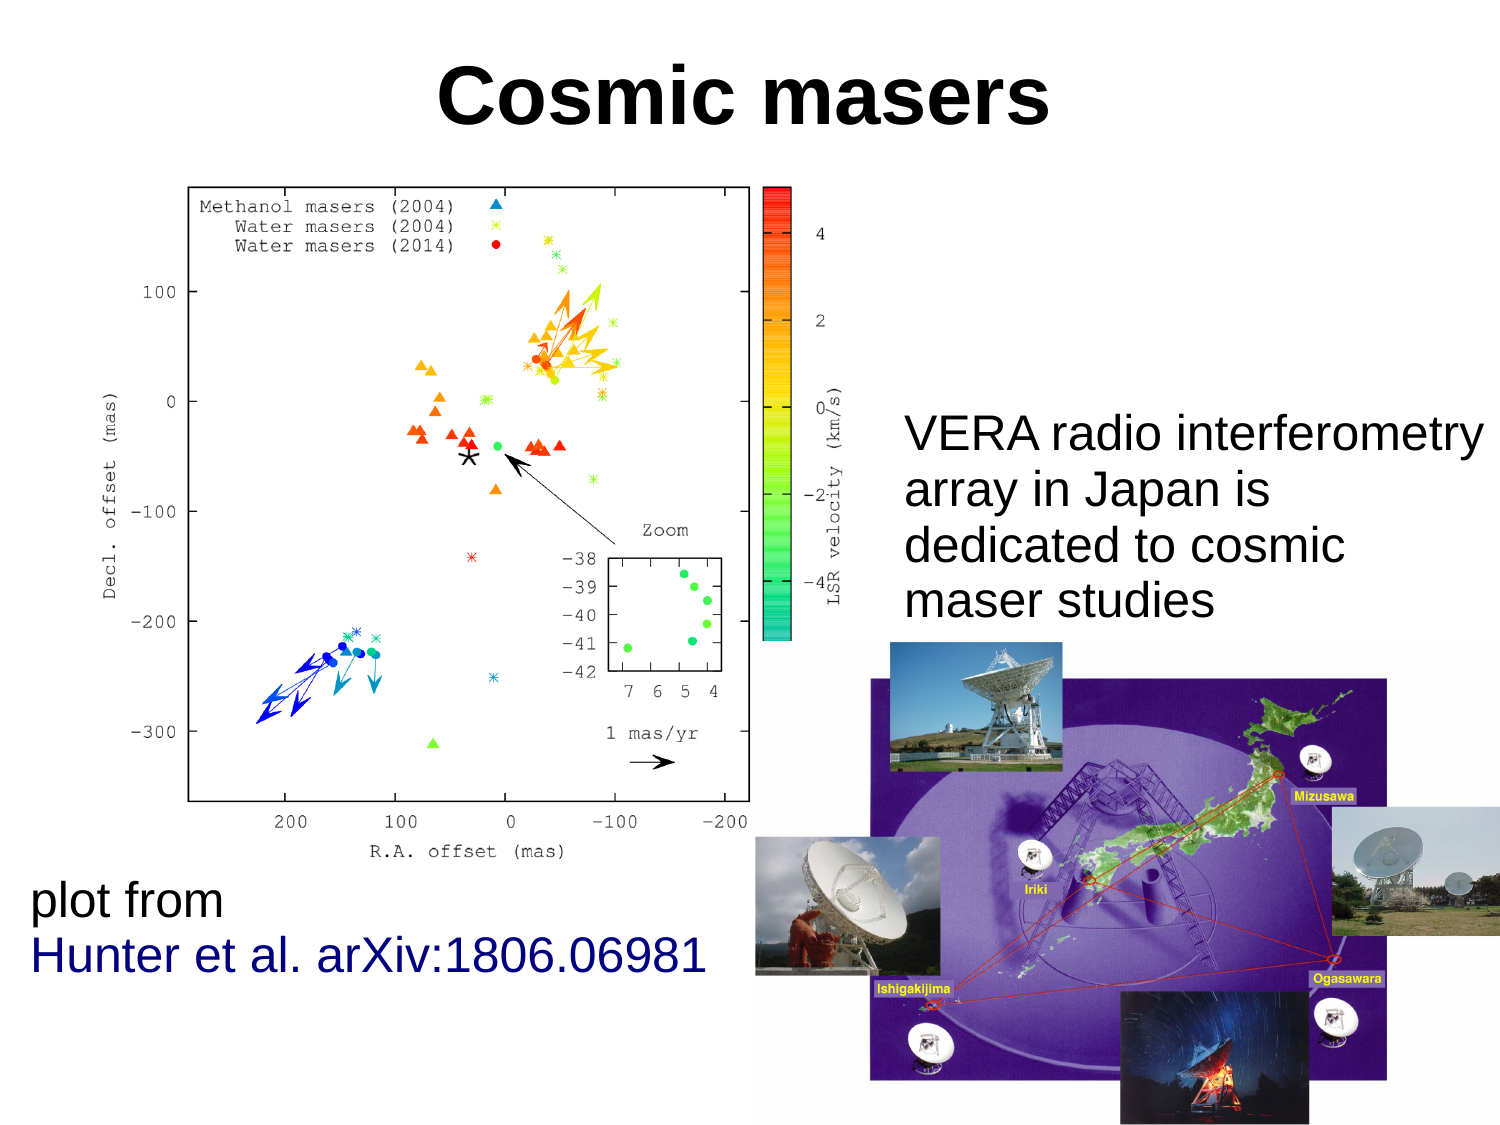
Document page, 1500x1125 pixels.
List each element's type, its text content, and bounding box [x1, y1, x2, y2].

picture [93, 165, 1500, 1125]
text_box VERA radio interferometry array in Japan is dedicated to cosmic maser studies [889, 398, 1500, 636]
text_box plot from Hunter et al. arXiv:1806.06981 [15, 864, 751, 1103]
text_box Cosmic masers [421, 42, 1079, 150]
